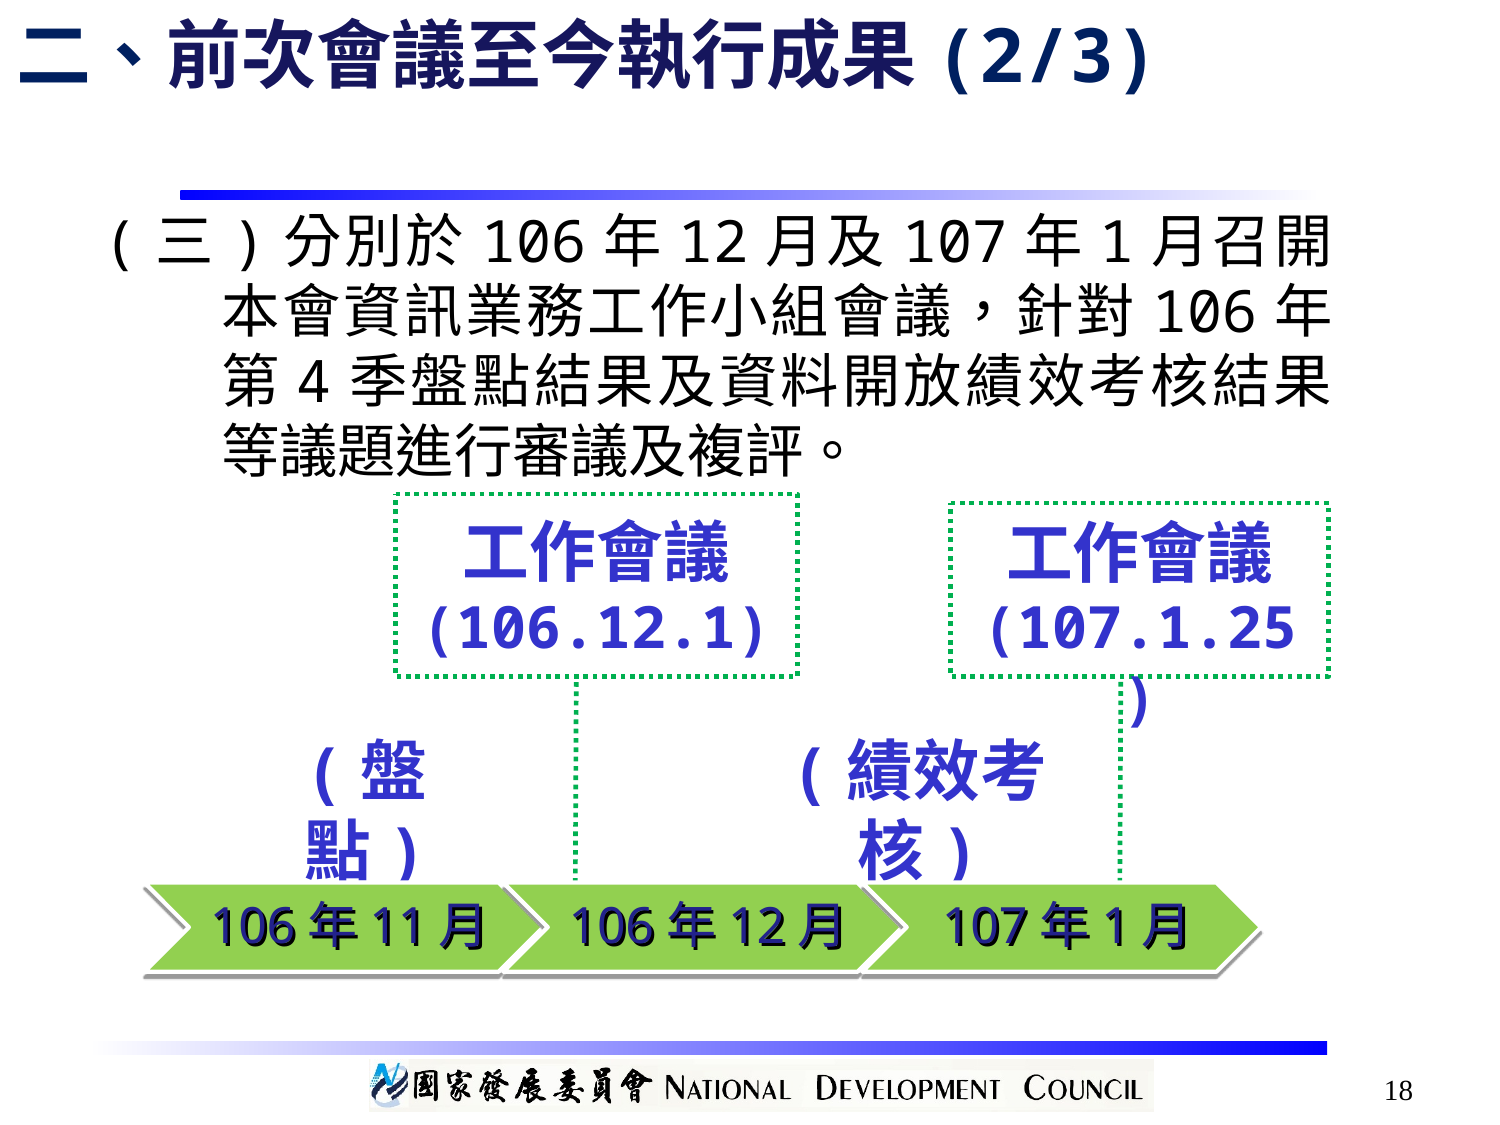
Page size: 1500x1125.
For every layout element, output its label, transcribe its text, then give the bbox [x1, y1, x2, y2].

text_box 工作會議 (106.12.1) [396, 494, 797, 676]
text_box 106年12月 [503, 882, 903, 972]
text_box 106年11月 [144, 882, 544, 972]
text_box 工作會議 (107.1.25) [951, 503, 1329, 676]
text_box (績效考核) [726, 721, 1111, 838]
text_box (三)分別於106年12月及107年1月召開本會資訊業務工作小組會議，針對106年第4季盤點結果及資料開放績效考核結果等議題進行審議及複評。 [88, 196, 1348, 495]
text_box 107年1月 [862, 882, 1262, 972]
text_box 18 [1368, 1063, 1485, 1100]
title 二、前次會議至今執行成果(2/3) [1, 0, 1500, 188]
text_box (盤點) [242, 721, 490, 838]
